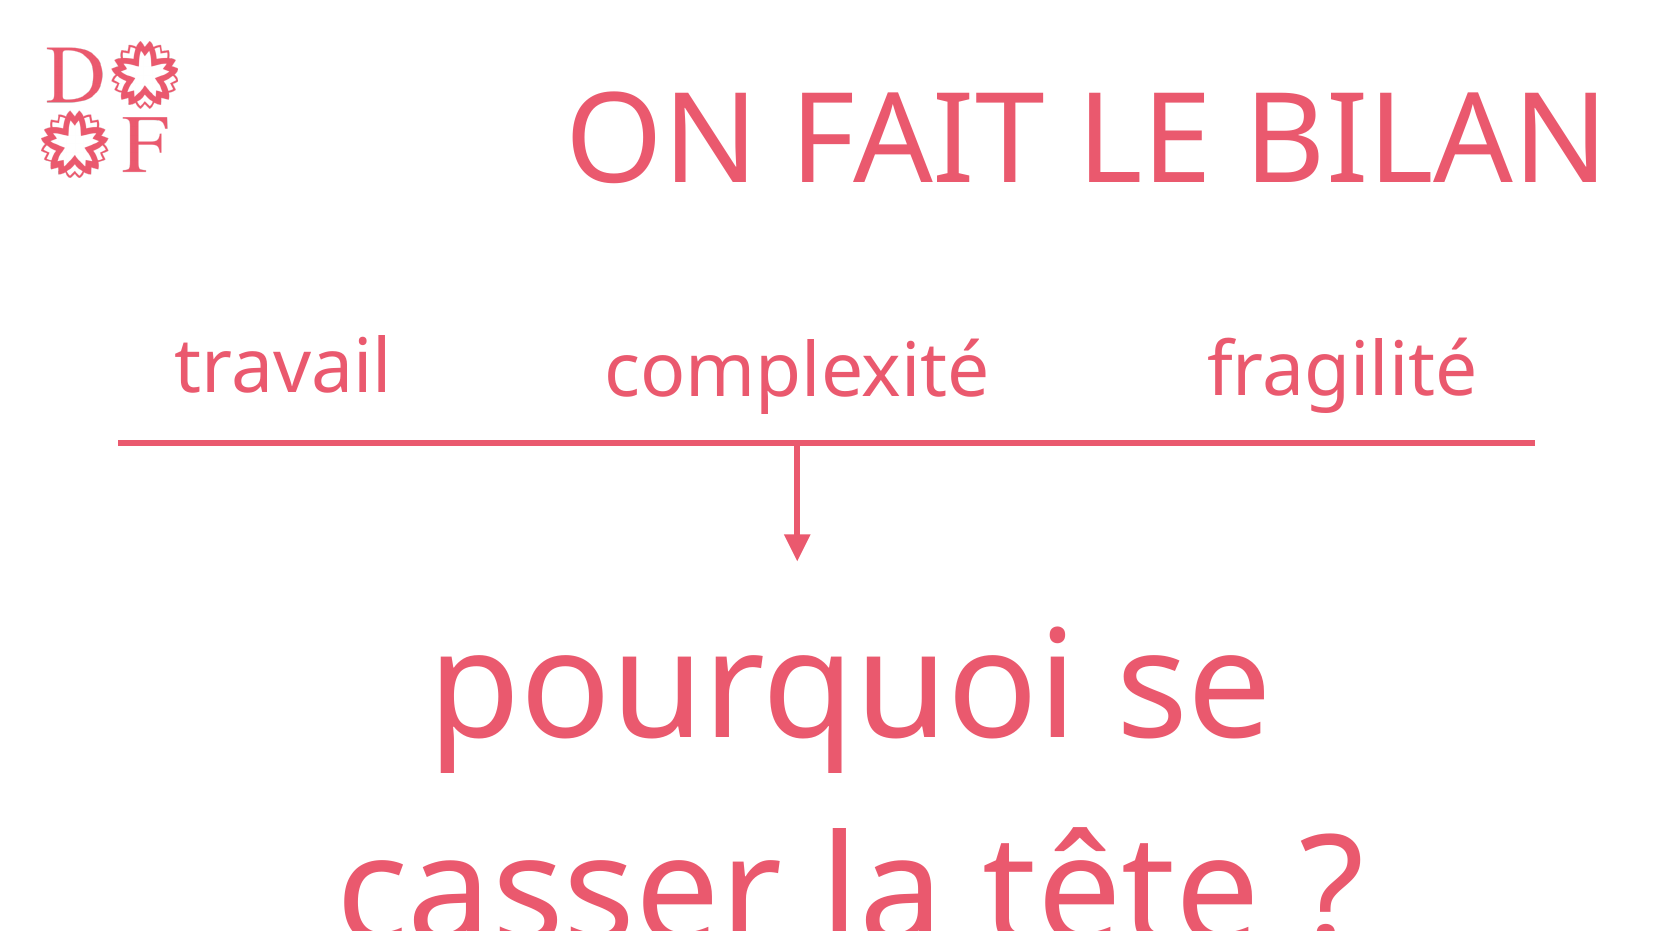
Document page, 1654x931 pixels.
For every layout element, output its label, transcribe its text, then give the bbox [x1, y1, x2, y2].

text_box pourquoi se casser la tête ? [147, 570, 1554, 904]
picture [41, 41, 178, 178]
text_box complexité [501, 308, 1047, 403]
text_box ON FAIT LE BILAN [147, 41, 1625, 189]
text_box fragilité [1047, 307, 1638, 561]
text_box travail [5, 305, 562, 479]
